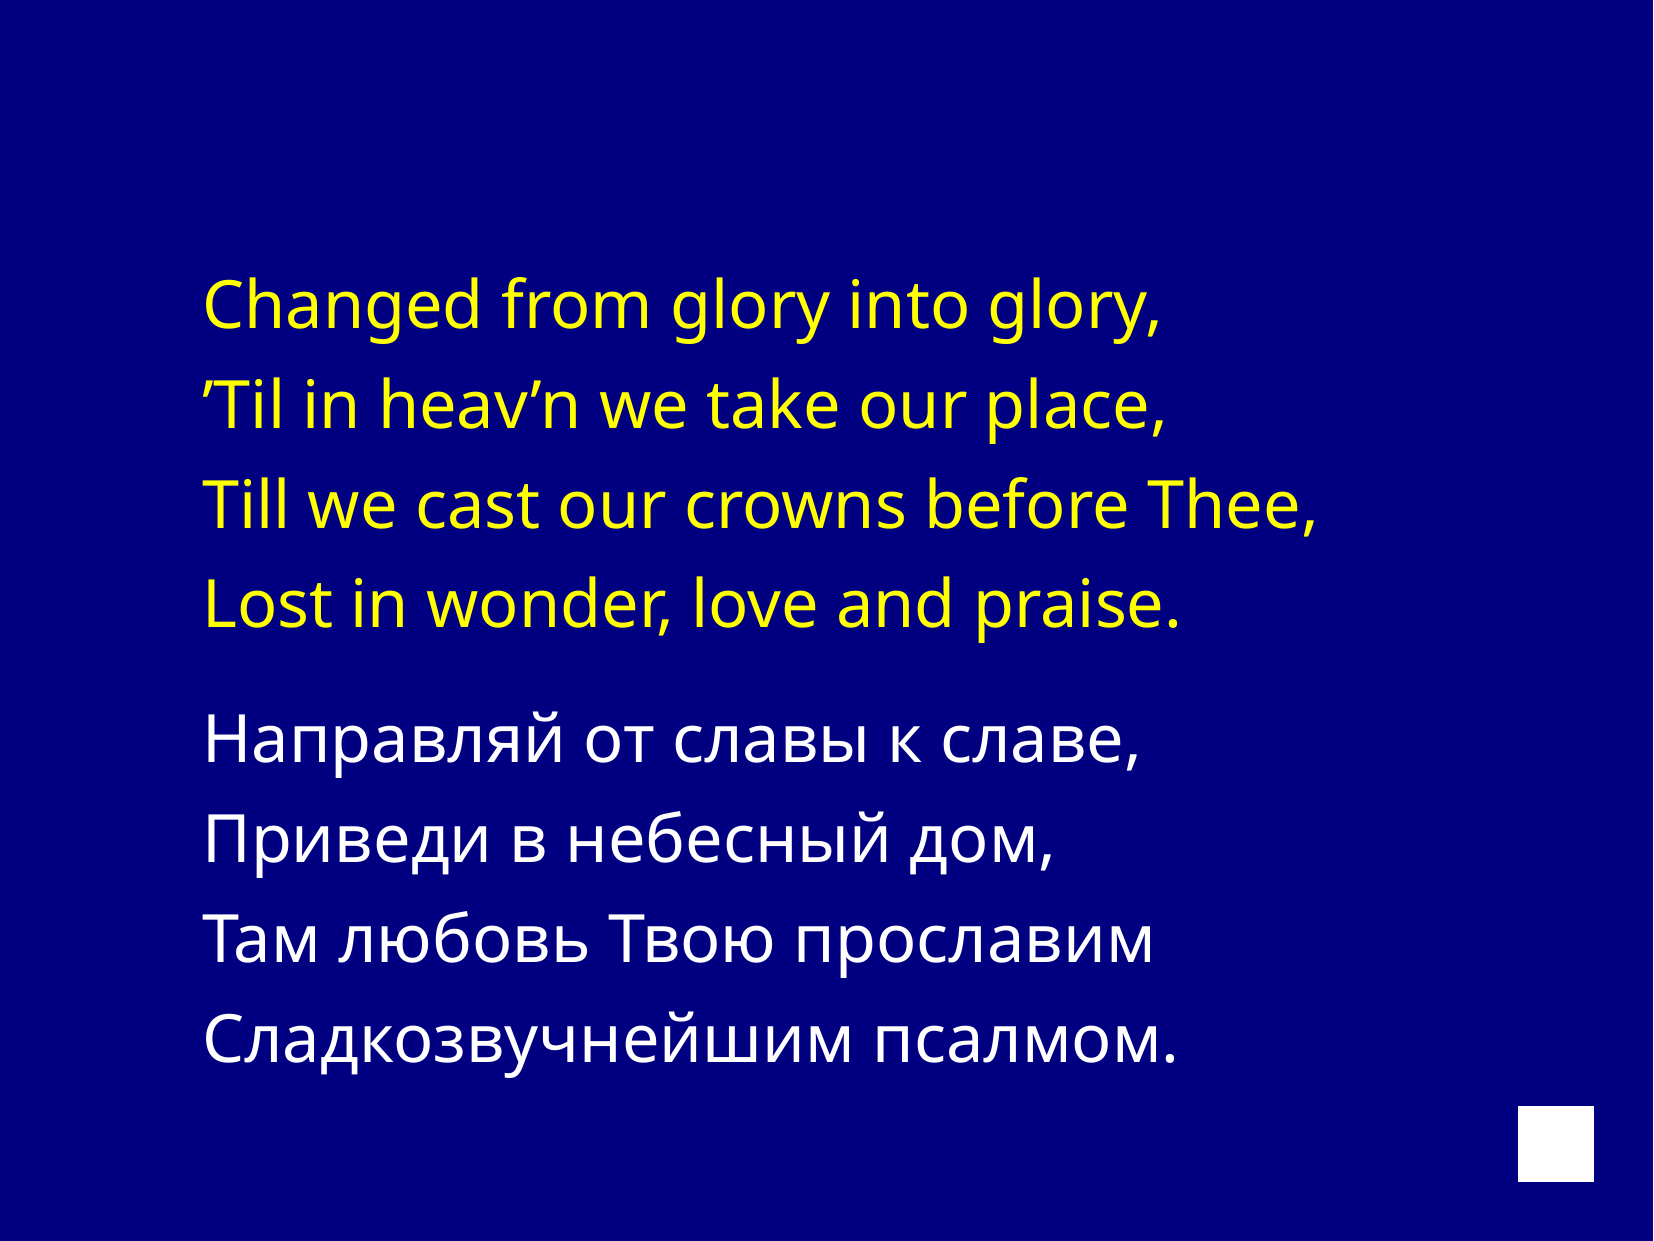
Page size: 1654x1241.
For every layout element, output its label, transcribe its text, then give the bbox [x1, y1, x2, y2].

text_box Направляй от славы к славе, Приведи в небесный дом, Там любовь Твою прославим Сладкозвучнейшим псалмом. [75, 675, 1576, 1163]
text_box Changed from glory into glory, ’Til in heav’n we take our place, Till we cast our crowns before Thee, Lost in wonder, love and praise. [75, 150, 1576, 638]
text_box [1518, 1106, 1594, 1182]
